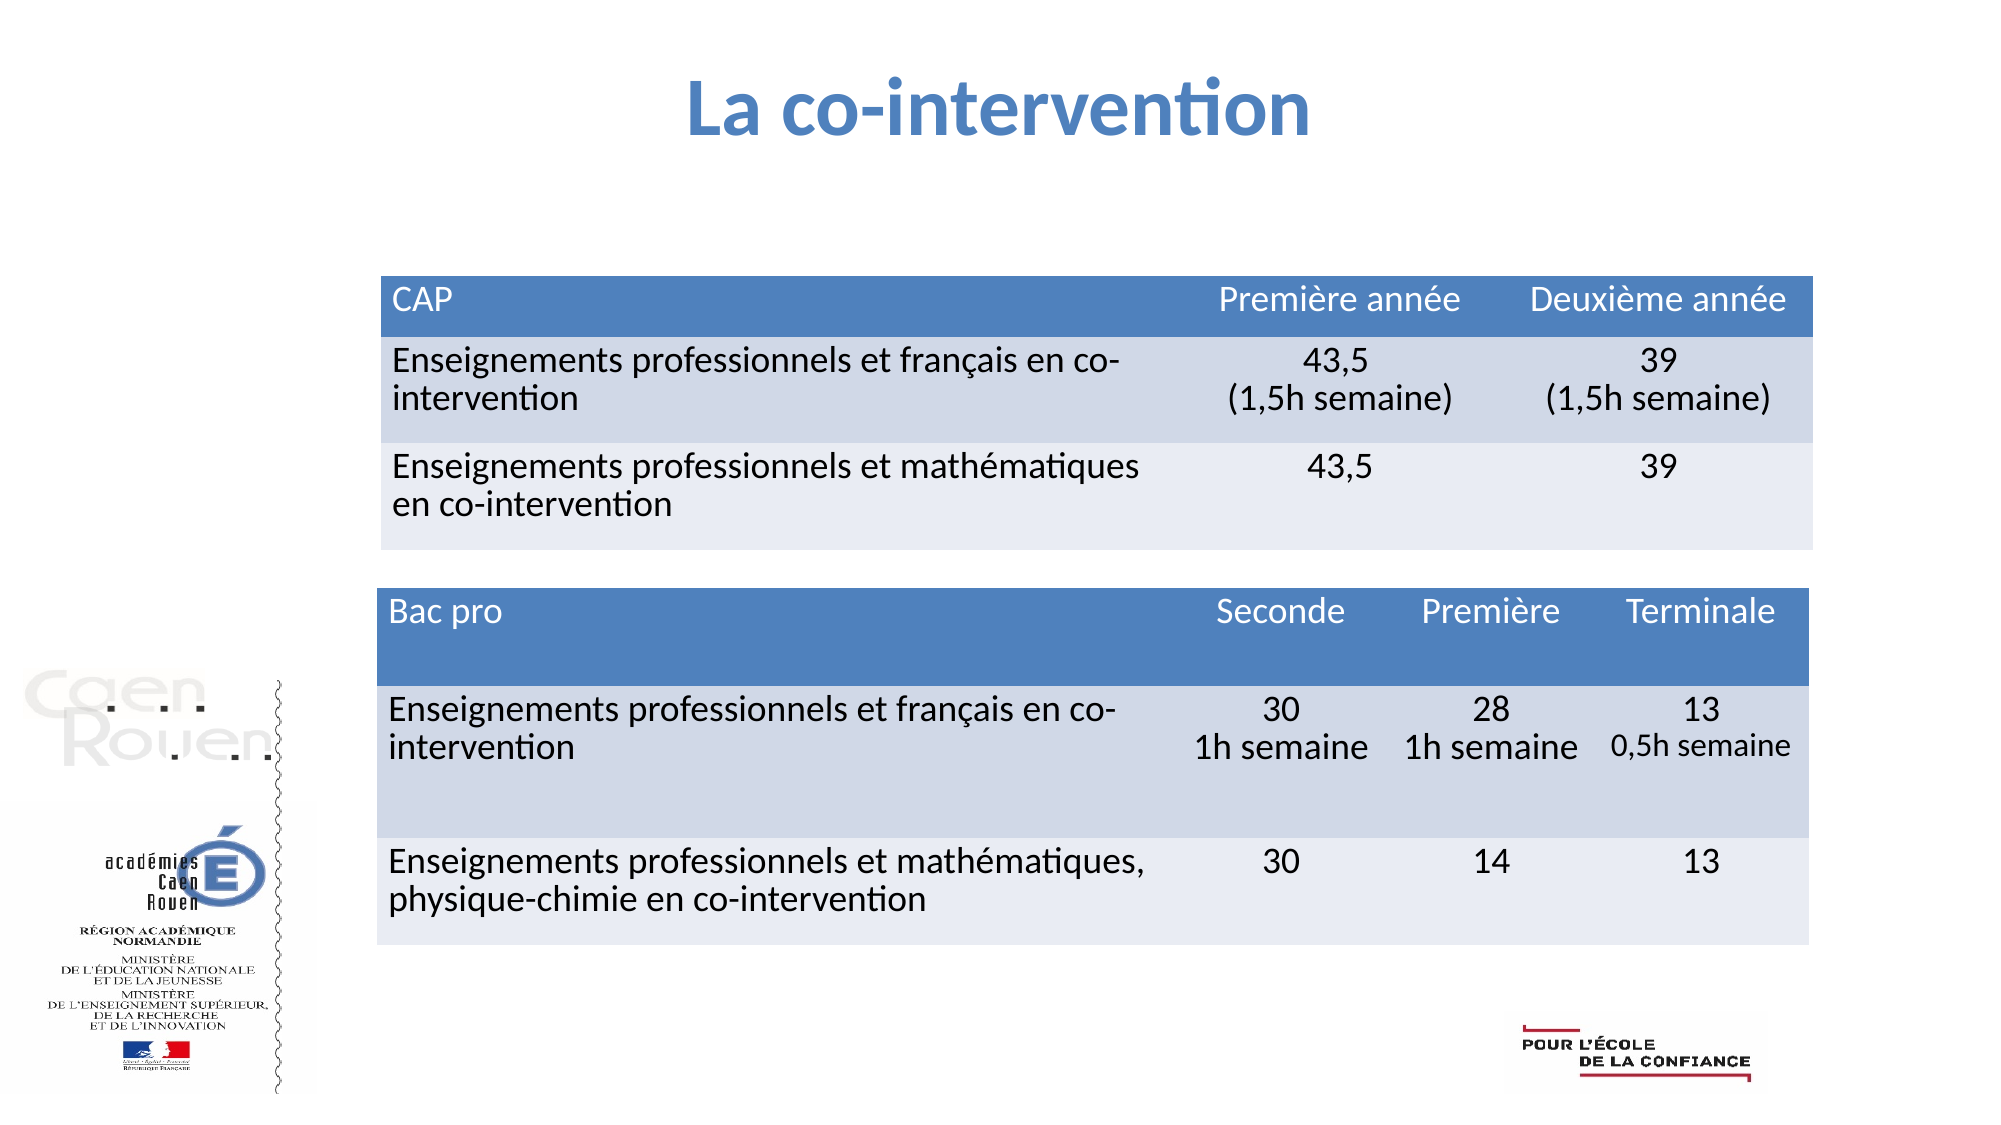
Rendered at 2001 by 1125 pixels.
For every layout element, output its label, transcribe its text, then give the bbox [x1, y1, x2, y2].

table_cell Enseignements professionnels et mathématiques, physique-chimie en co-intervention [377, 838, 1173, 945]
table_header Première année [1177, 276, 1504, 337]
table_cell Enseignements professionnels et mathématiques en co-intervention [381, 443, 1177, 550]
table_cell 39 (1,5h semaine) [1504, 337, 1813, 443]
table_header Bac pro [377, 588, 1173, 686]
table_header Deuxième année [1504, 276, 1813, 337]
table_header Seconde [1173, 588, 1389, 686]
table_cell 43,5 (1,5h semaine) [1177, 337, 1504, 443]
picture [0, 680, 317, 1094]
table_cell 30 [1173, 838, 1389, 945]
title La co-intervention [99, 45, 1900, 233]
table_cell 28 1h semaine [1389, 686, 1593, 838]
picture [23, 668, 271, 766]
table_cell 39 [1504, 443, 1813, 550]
table_header Première [1389, 588, 1593, 686]
table_header CAP [381, 276, 1177, 337]
picture [1504, 1011, 1768, 1094]
table_cell 13 [1593, 838, 1809, 945]
table_cell Enseignements professionnels et français en co-intervention [377, 686, 1173, 838]
table_cell 43,5 [1177, 443, 1504, 550]
table_cell 14 [1389, 838, 1593, 945]
table_cell 30 1h semaine [1173, 686, 1389, 838]
table_cell Enseignements professionnels et français en co-intervention [381, 337, 1177, 443]
table_cell 13 0,5h semaine [1593, 686, 1809, 838]
table_header Terminale [1593, 588, 1809, 686]
